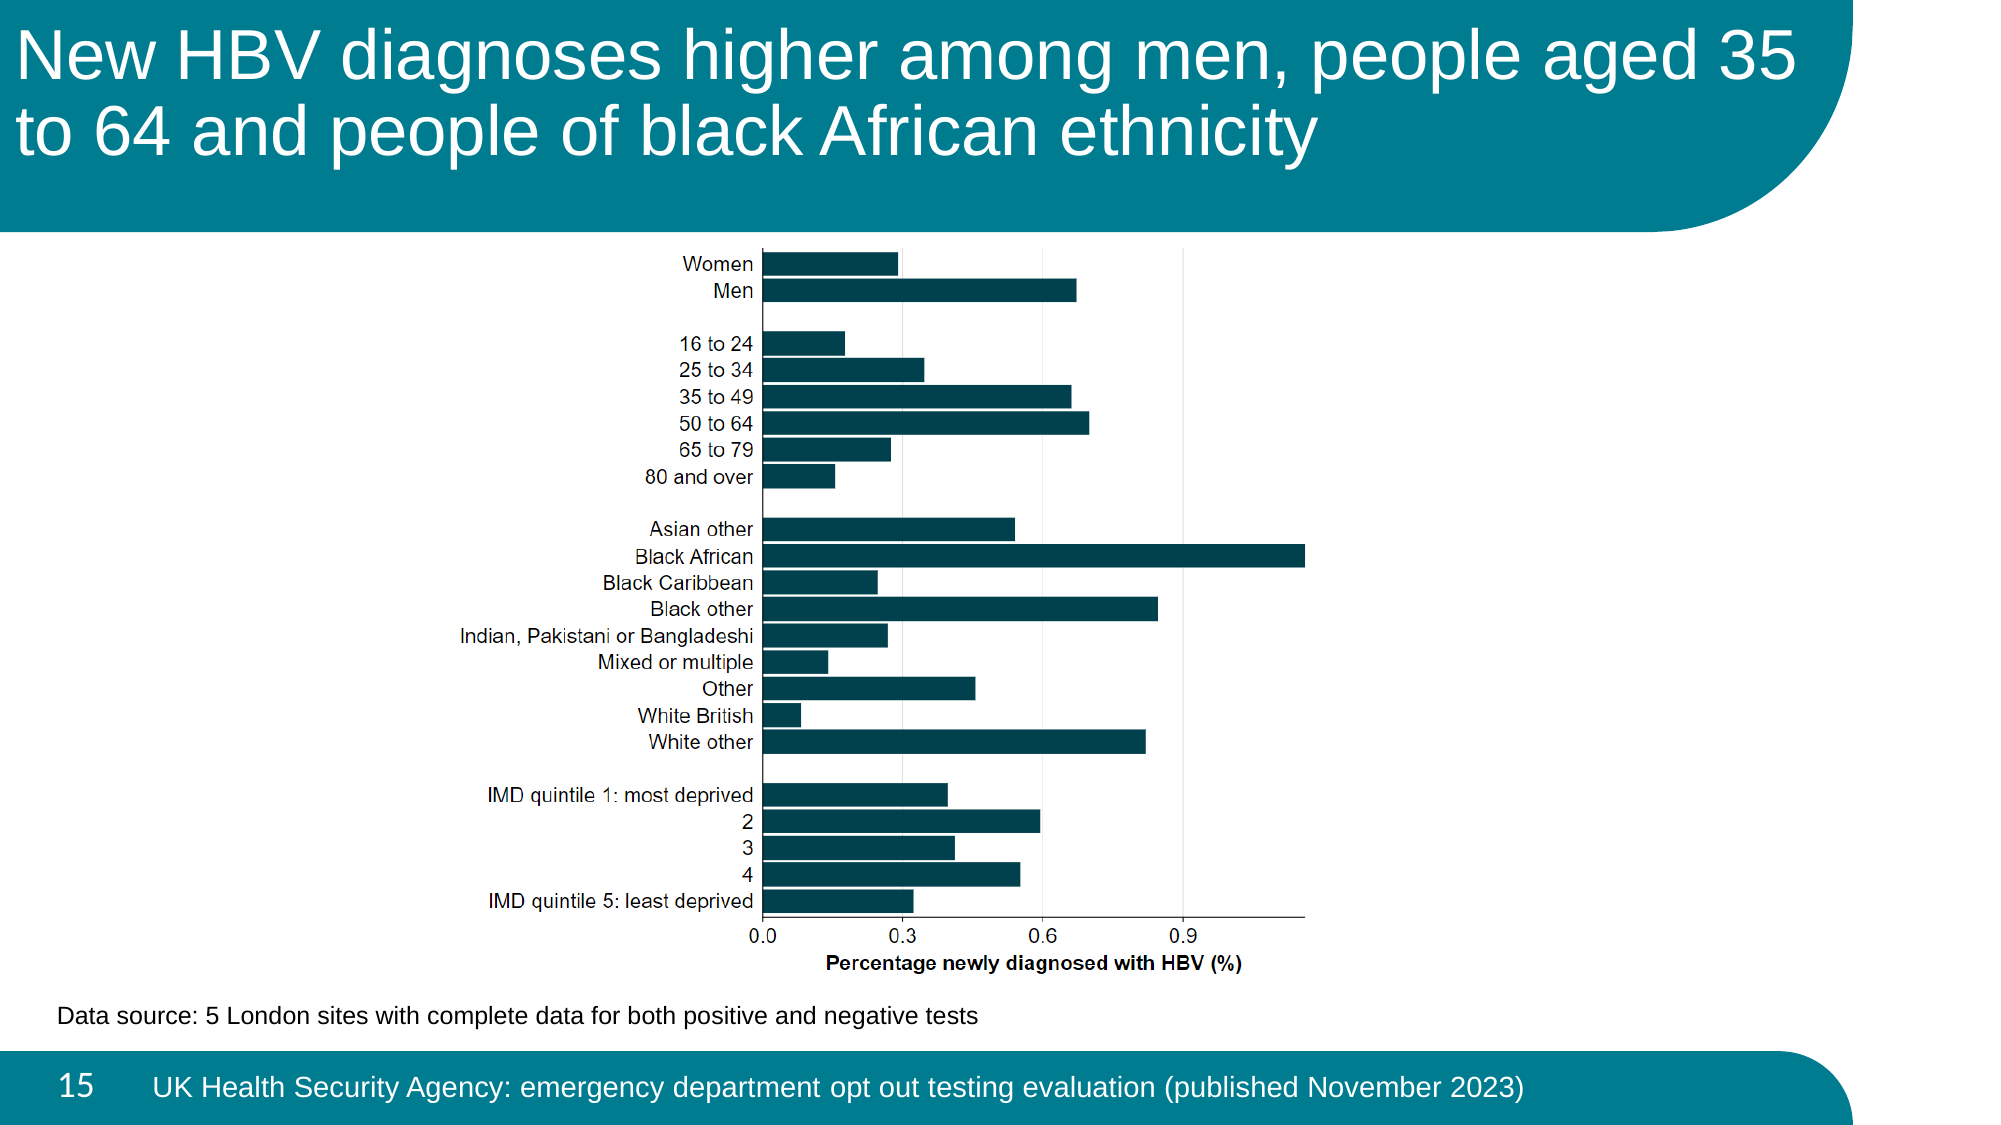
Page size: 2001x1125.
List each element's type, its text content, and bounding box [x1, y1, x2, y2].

picture [420, 239, 1390, 1009]
text_box Data source: 5 London sites with complete data for both positive and negative tests [41, 992, 1150, 1038]
title New HBV diagnoses higher among men, people aged 35 to 64 and people of black African ethnicity [0, 10, 1846, 223]
text_box [41, 1053, 153, 1119]
text_box UK Health Security Agency: emergency department opt out testing evaluation (published November 2023) [137, 1056, 1780, 1116]
